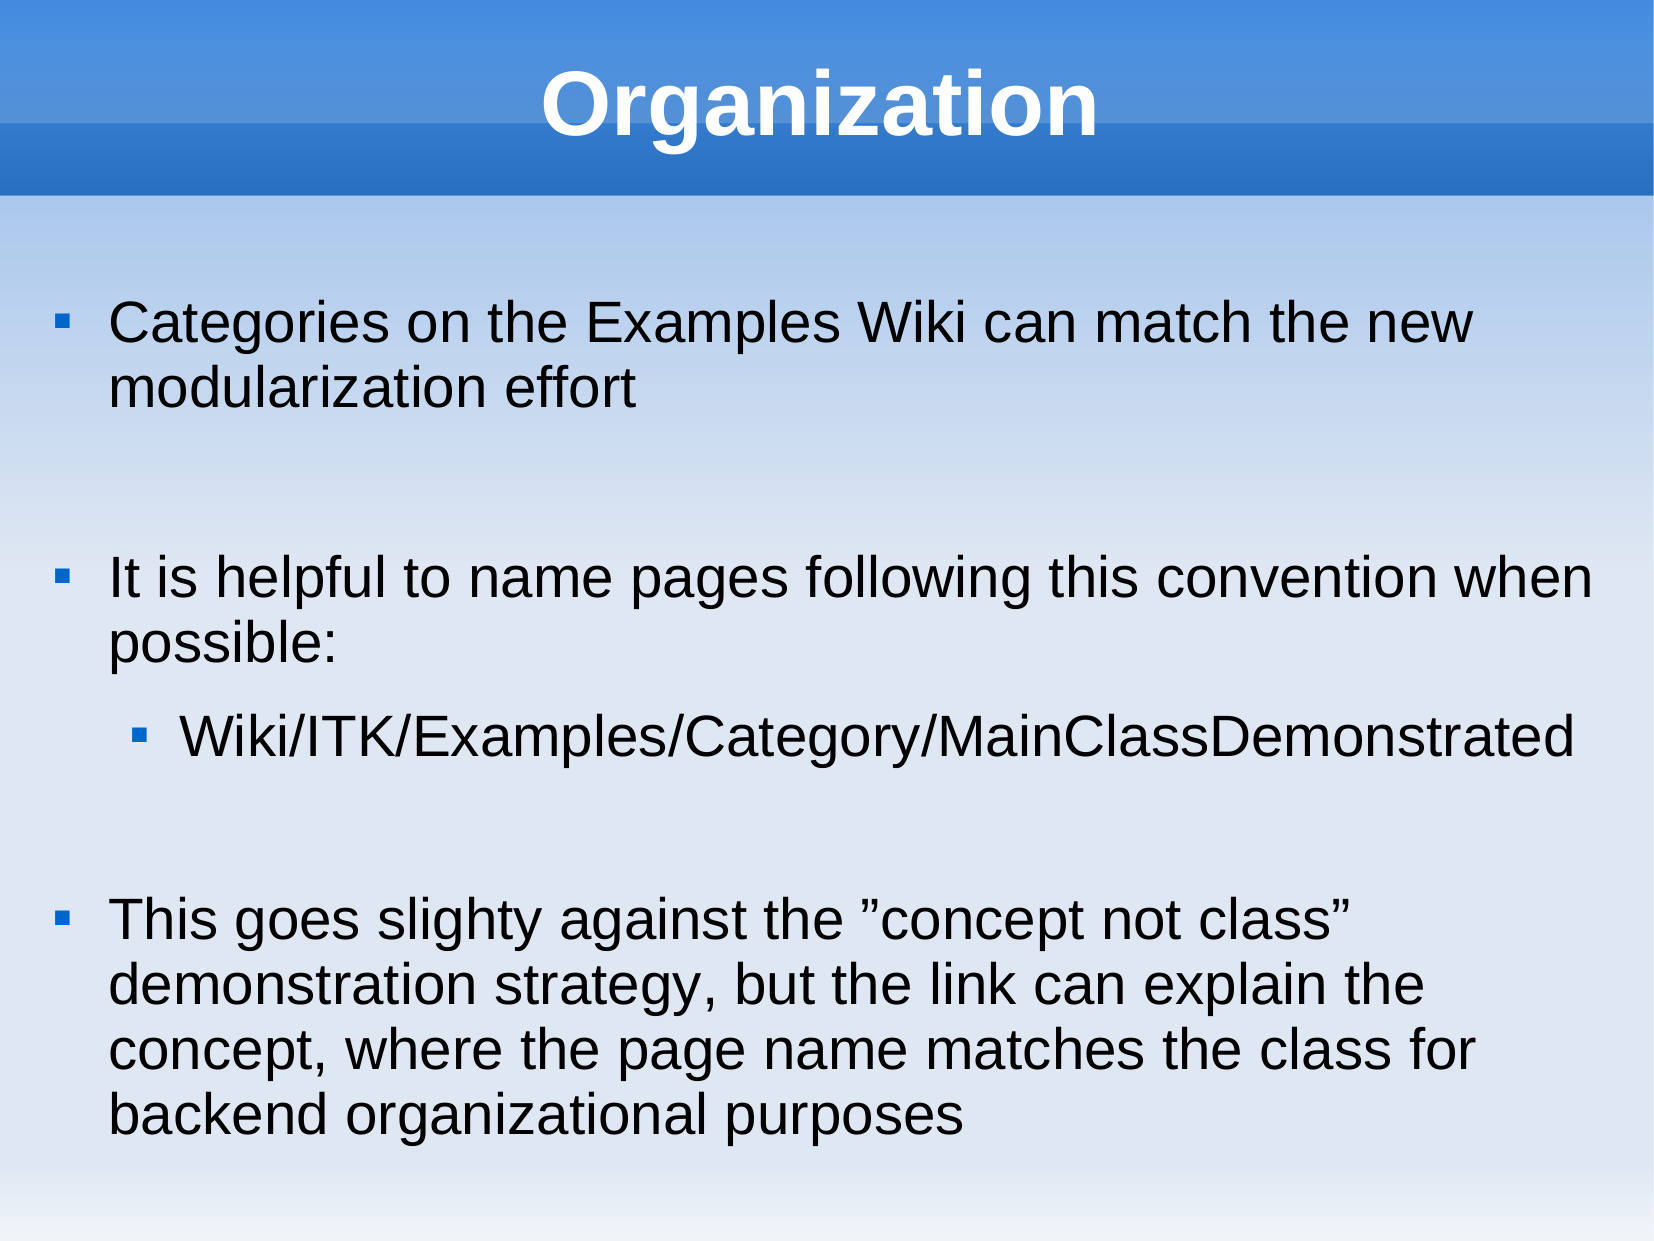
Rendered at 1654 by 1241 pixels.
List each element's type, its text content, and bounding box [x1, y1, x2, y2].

picture [0, 0, 1654, 1241]
list Categories on the Examples Wiki can match the new modularization effort It is helpful to name pages following this convention when possible: Wiki/ITK/Examples/Category/MainClassDemonstrated This goes slighty against the ”concept not class” demonstration strategy, but the link can explain the concept, where the page name matches the class for backend organizational purposes [37, 290, 1651, 1148]
title Organization [76, 7, 1565, 200]
